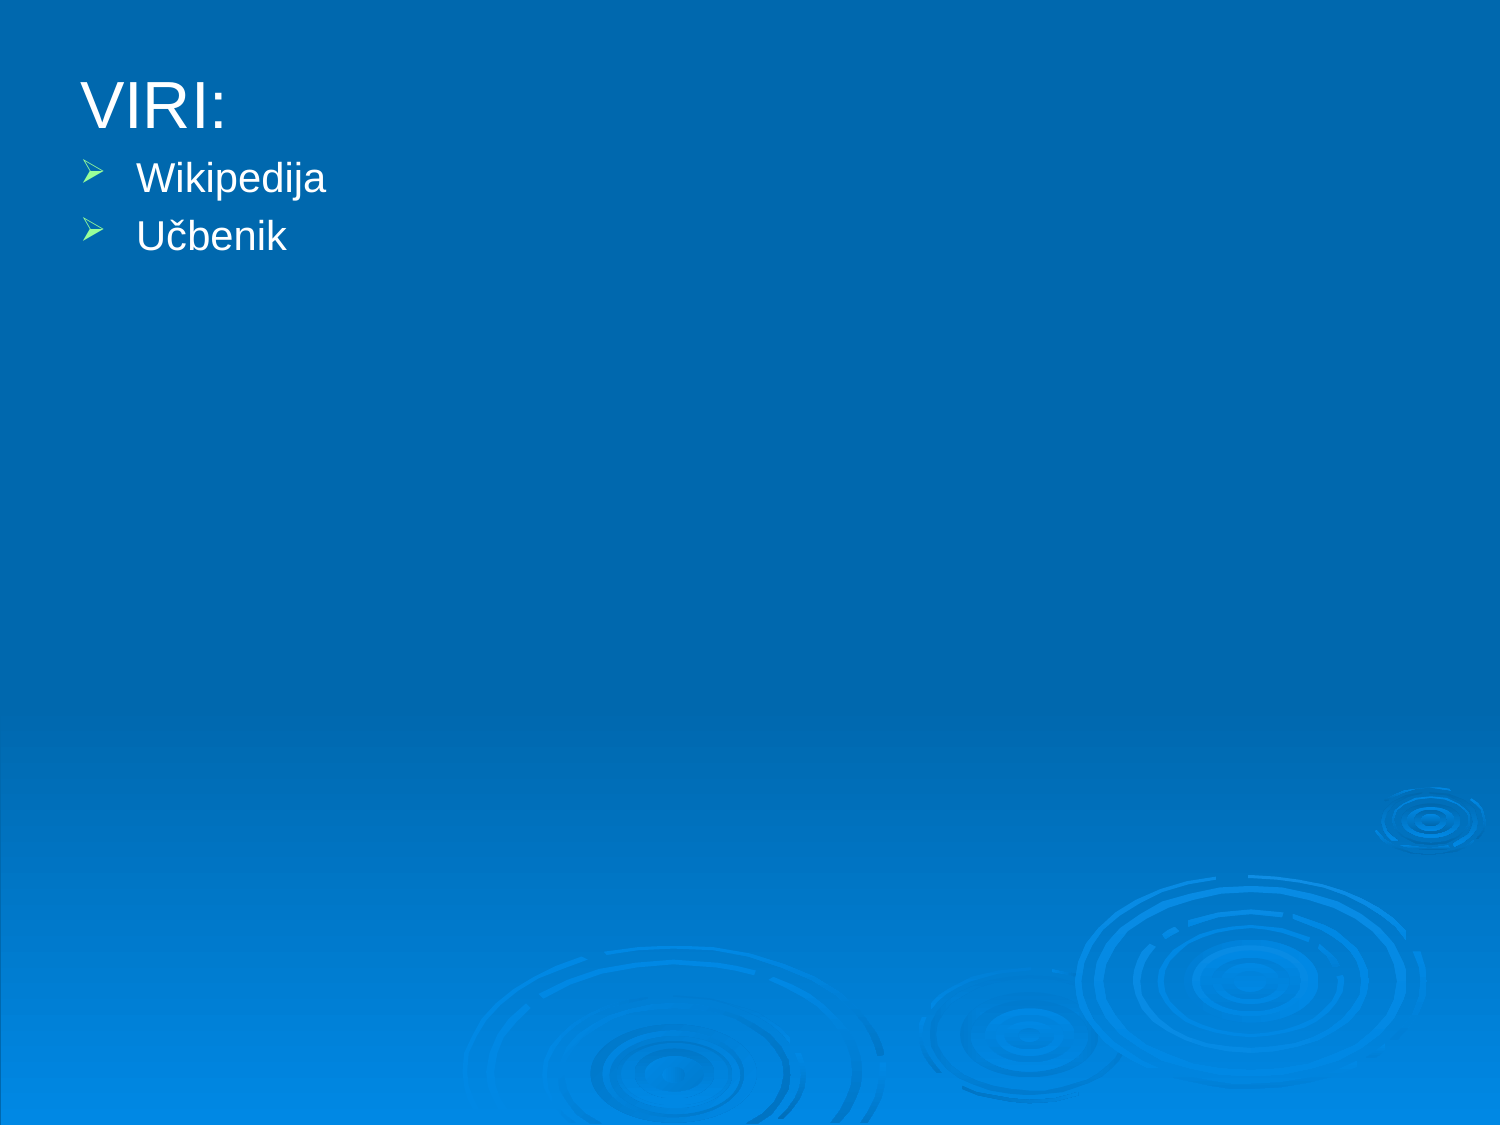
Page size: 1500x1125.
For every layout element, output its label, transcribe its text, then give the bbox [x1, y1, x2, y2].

list VIRI: Wikipedija Učbenik [64, 54, 1415, 798]
